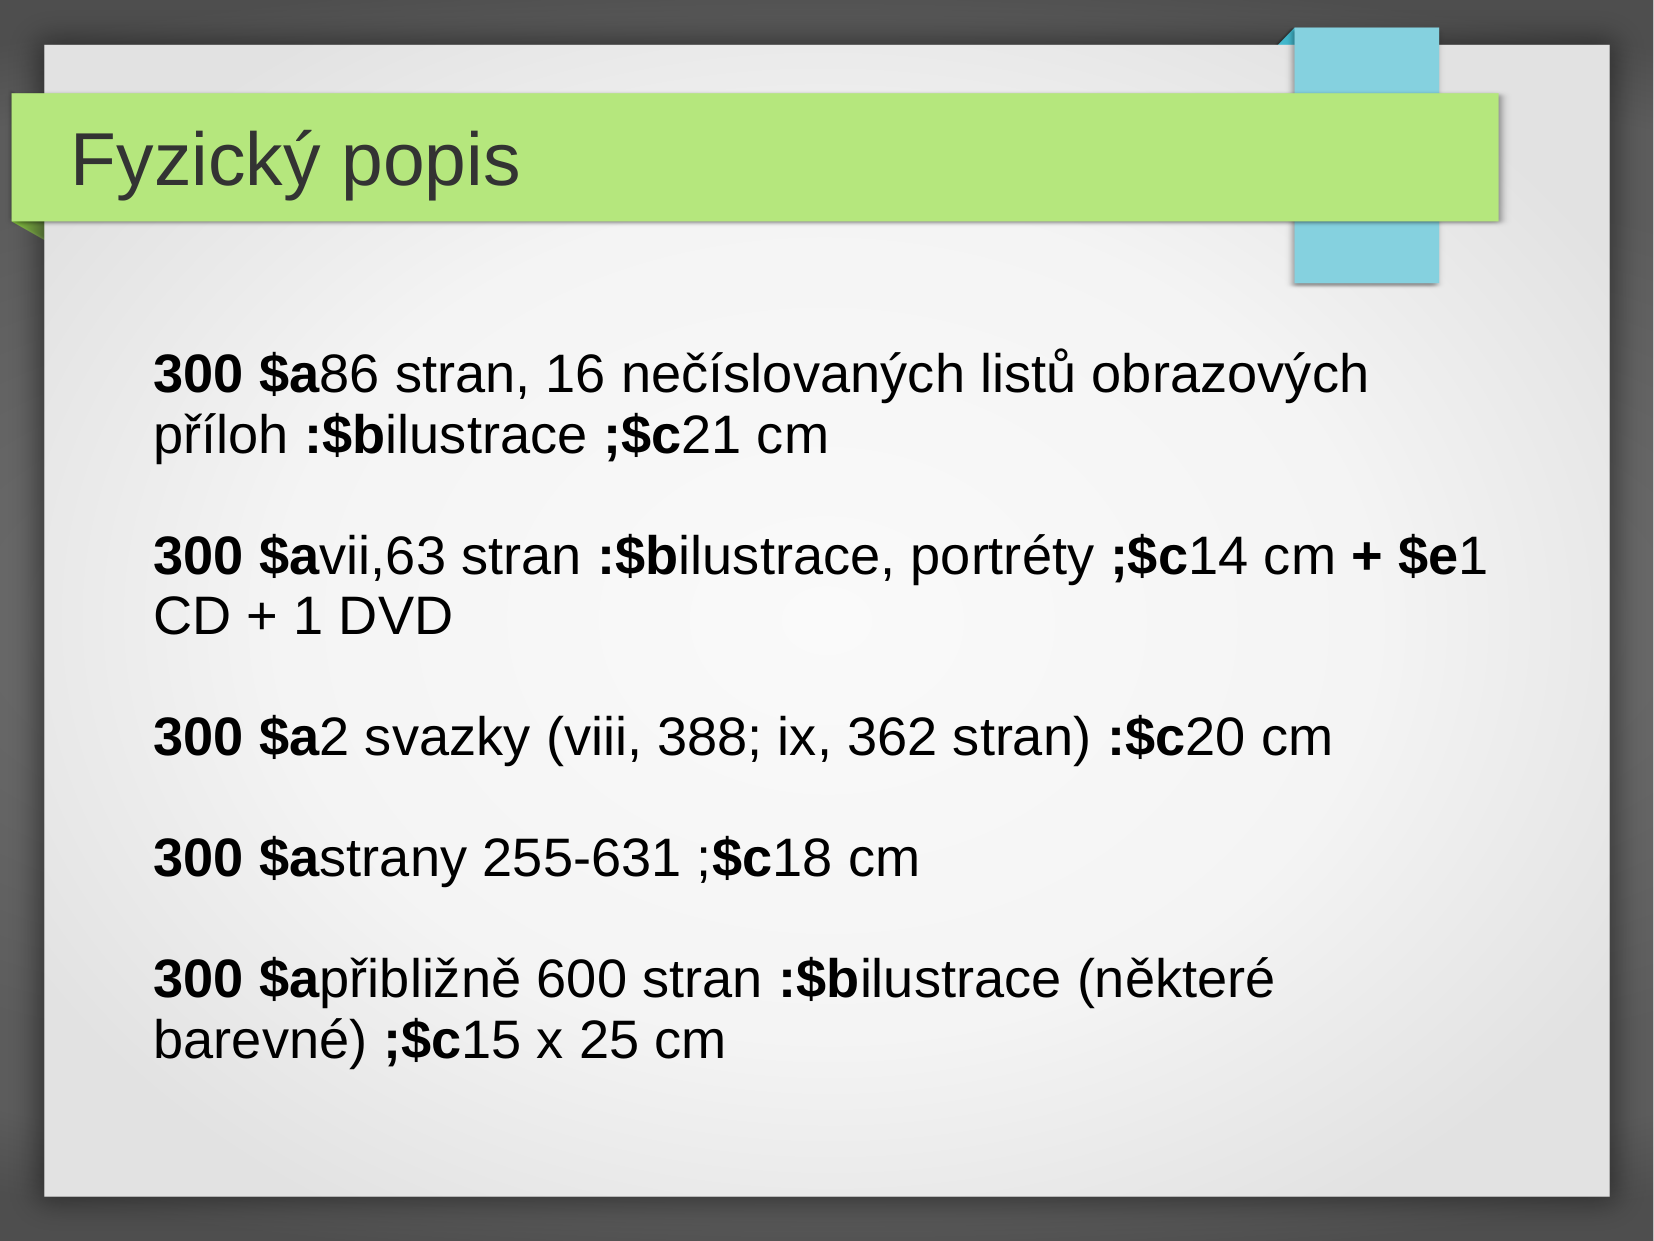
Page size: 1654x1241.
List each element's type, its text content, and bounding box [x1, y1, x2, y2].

picture [0, 0, 1654, 1241]
title Fyzický popis [70, 106, 1229, 213]
list 300 $a86 stran, 16 nečíslovaných listů obrazových příloh :$bilustrace ;$c21 cm 300 $avii,63 stran :$bilustrace, portréty ;$c14 cm + $e1 CD + 1 DVD 300 $a2 svazky (viii, 388; ix, 362 stran) :$c20 cm 300 $astrany 255-631 ;$c18 cm 300 $apřibližně 600 stran :$bilustrace (některé barevné) ;$c15 x 25 cm [82, 343, 1538, 1063]
